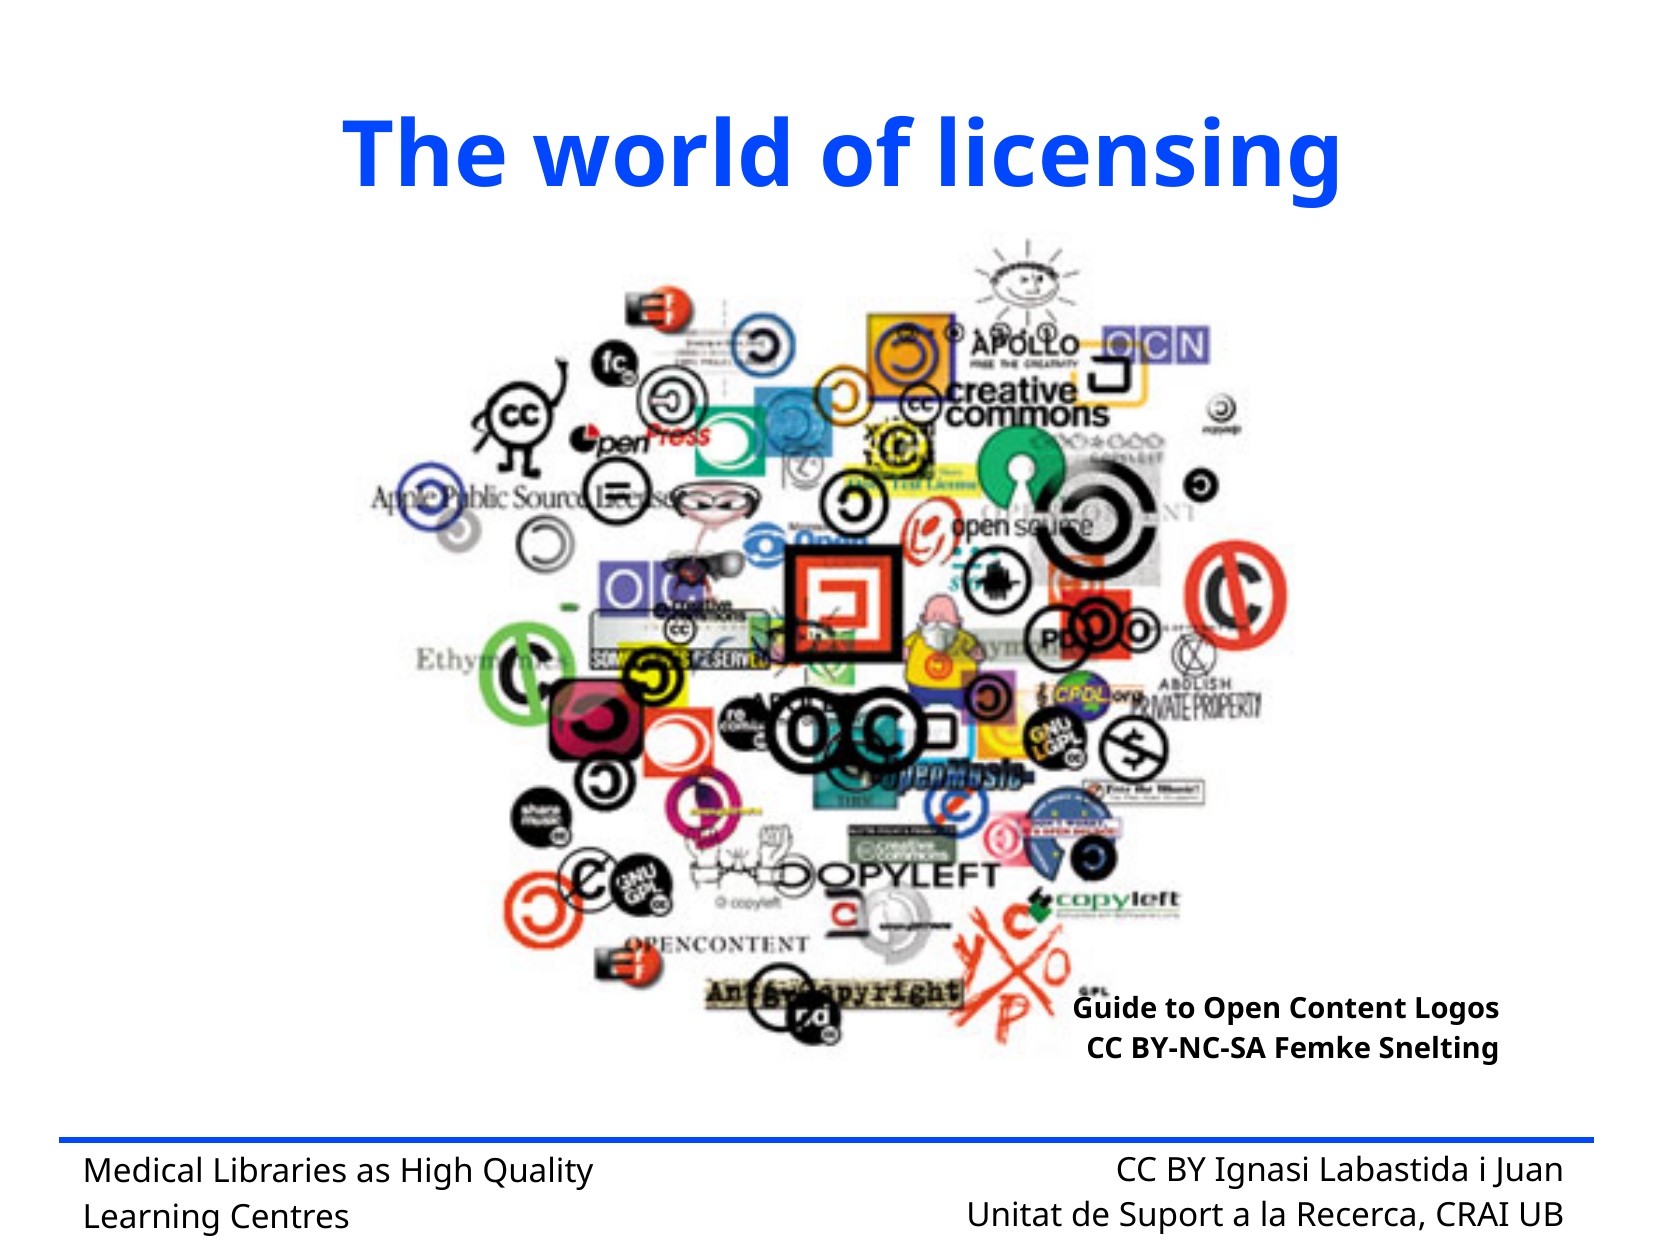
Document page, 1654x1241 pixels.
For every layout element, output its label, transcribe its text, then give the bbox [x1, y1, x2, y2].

title Guide to Open Content Logos CC BY-NC-SA Femke Snelting [338, 968, 1501, 1087]
picture [354, 231, 1335, 968]
title The world of licensing [82, 38, 1571, 267]
